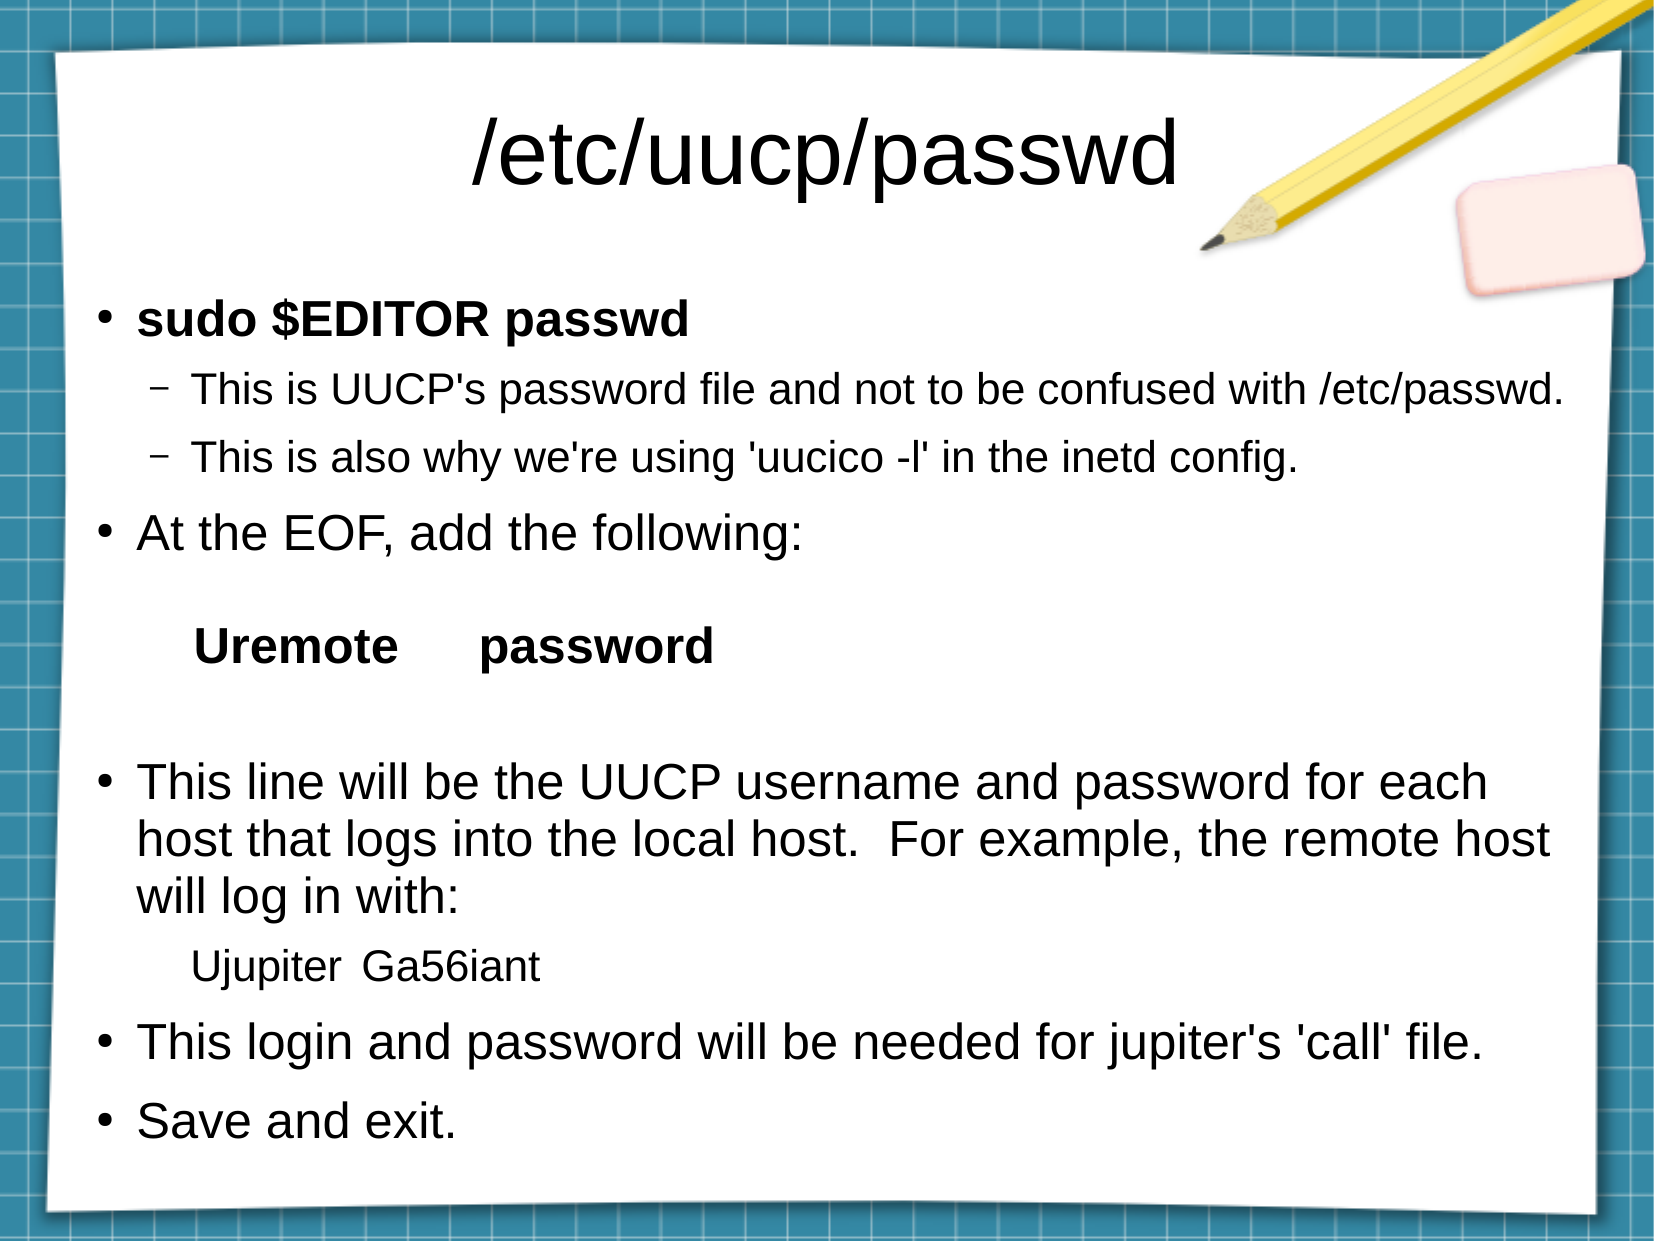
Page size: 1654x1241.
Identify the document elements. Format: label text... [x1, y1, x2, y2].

text_box [82, 49, 1571, 257]
picture [0, 0, 1654, 1241]
list sudo $EDITOR passwd This is UUCP's password file and not to be confused with /etc/passwd. This is also why we're using 'uucico -l' in the inetd config. At the EOF, add the following: Uremote password This line will be the UUCP username and password for each host that logs into the local host. For example, the remote host will log in with: Ujupiter Ga56iant This login and password will be needed for jupiter's 'call' file. Save and exit. [82, 290, 1571, 1186]
